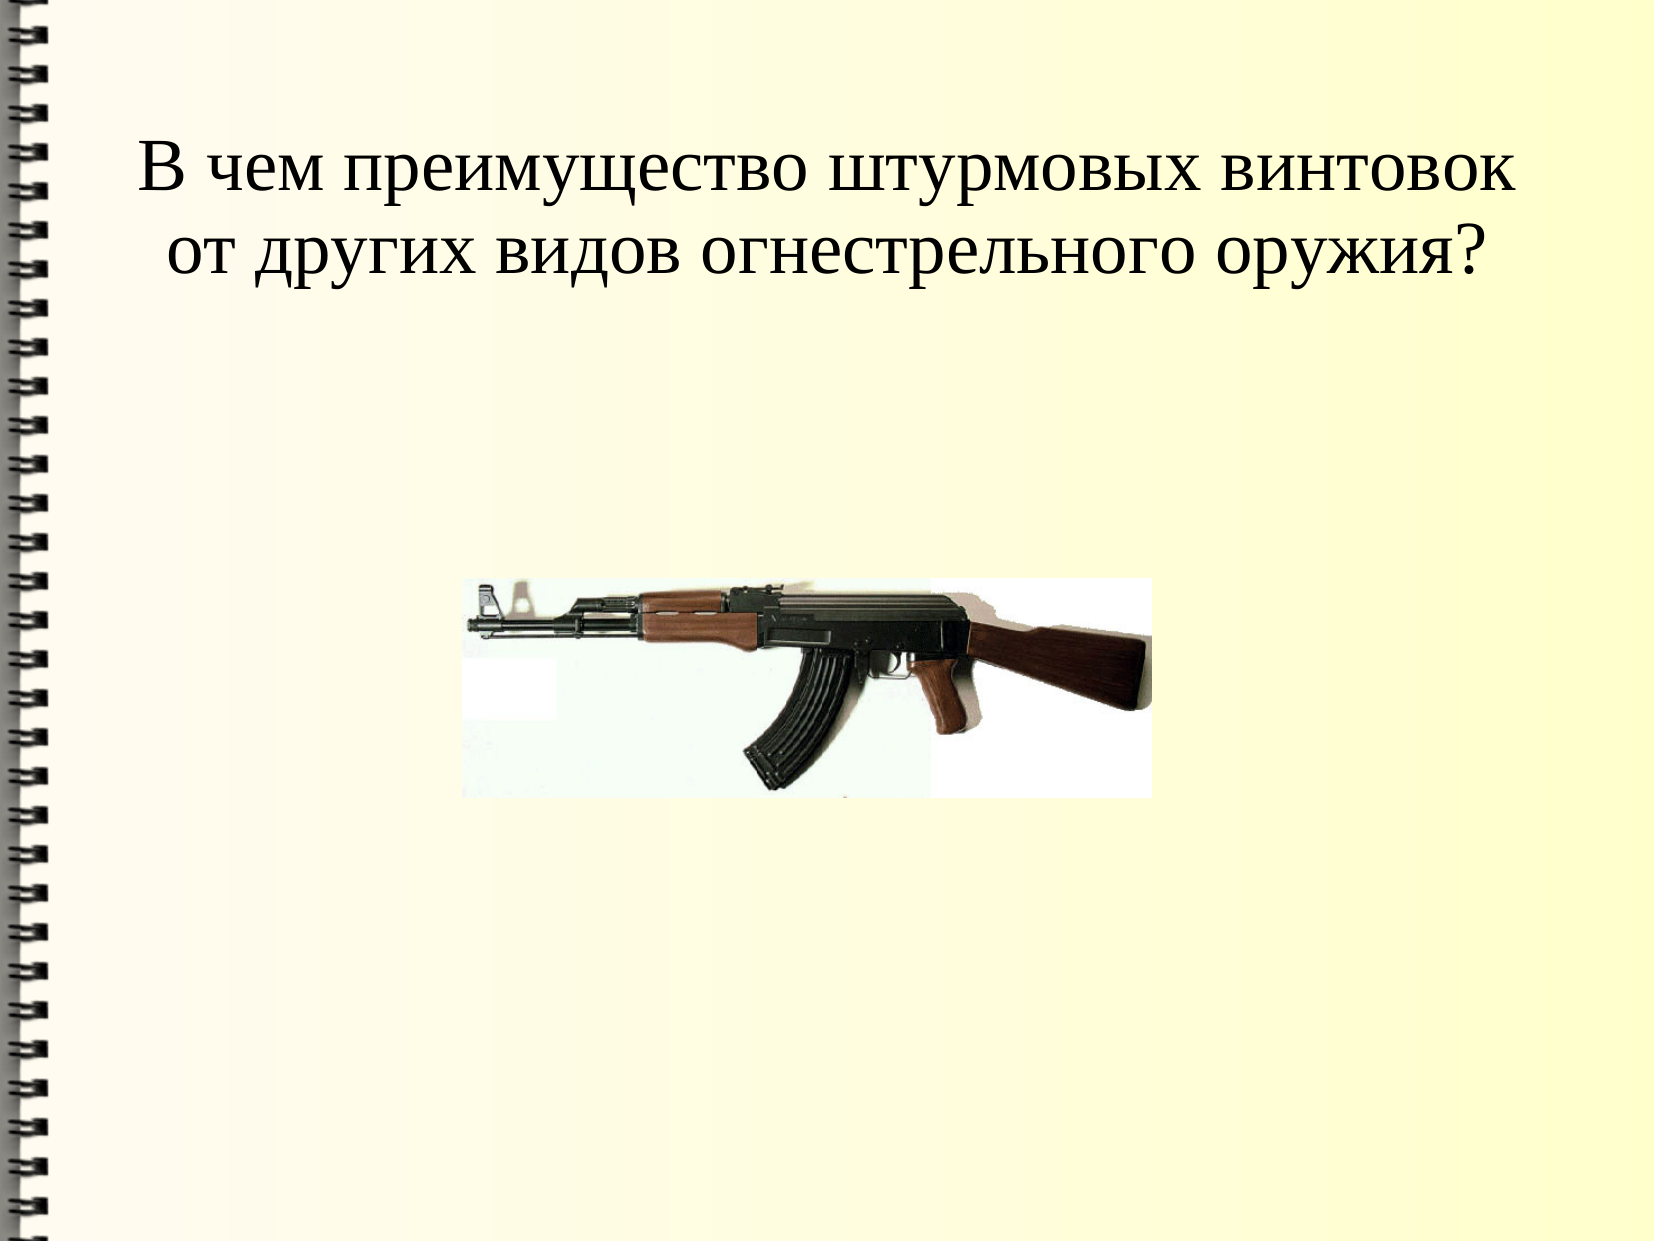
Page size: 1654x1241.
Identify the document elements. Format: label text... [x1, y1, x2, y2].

title В чем преимущество штурмовых винтовок от других видов огнестрельного оружия? [121, 102, 1534, 311]
picture [462, 578, 1152, 798]
picture [0, 0, 1654, 1241]
